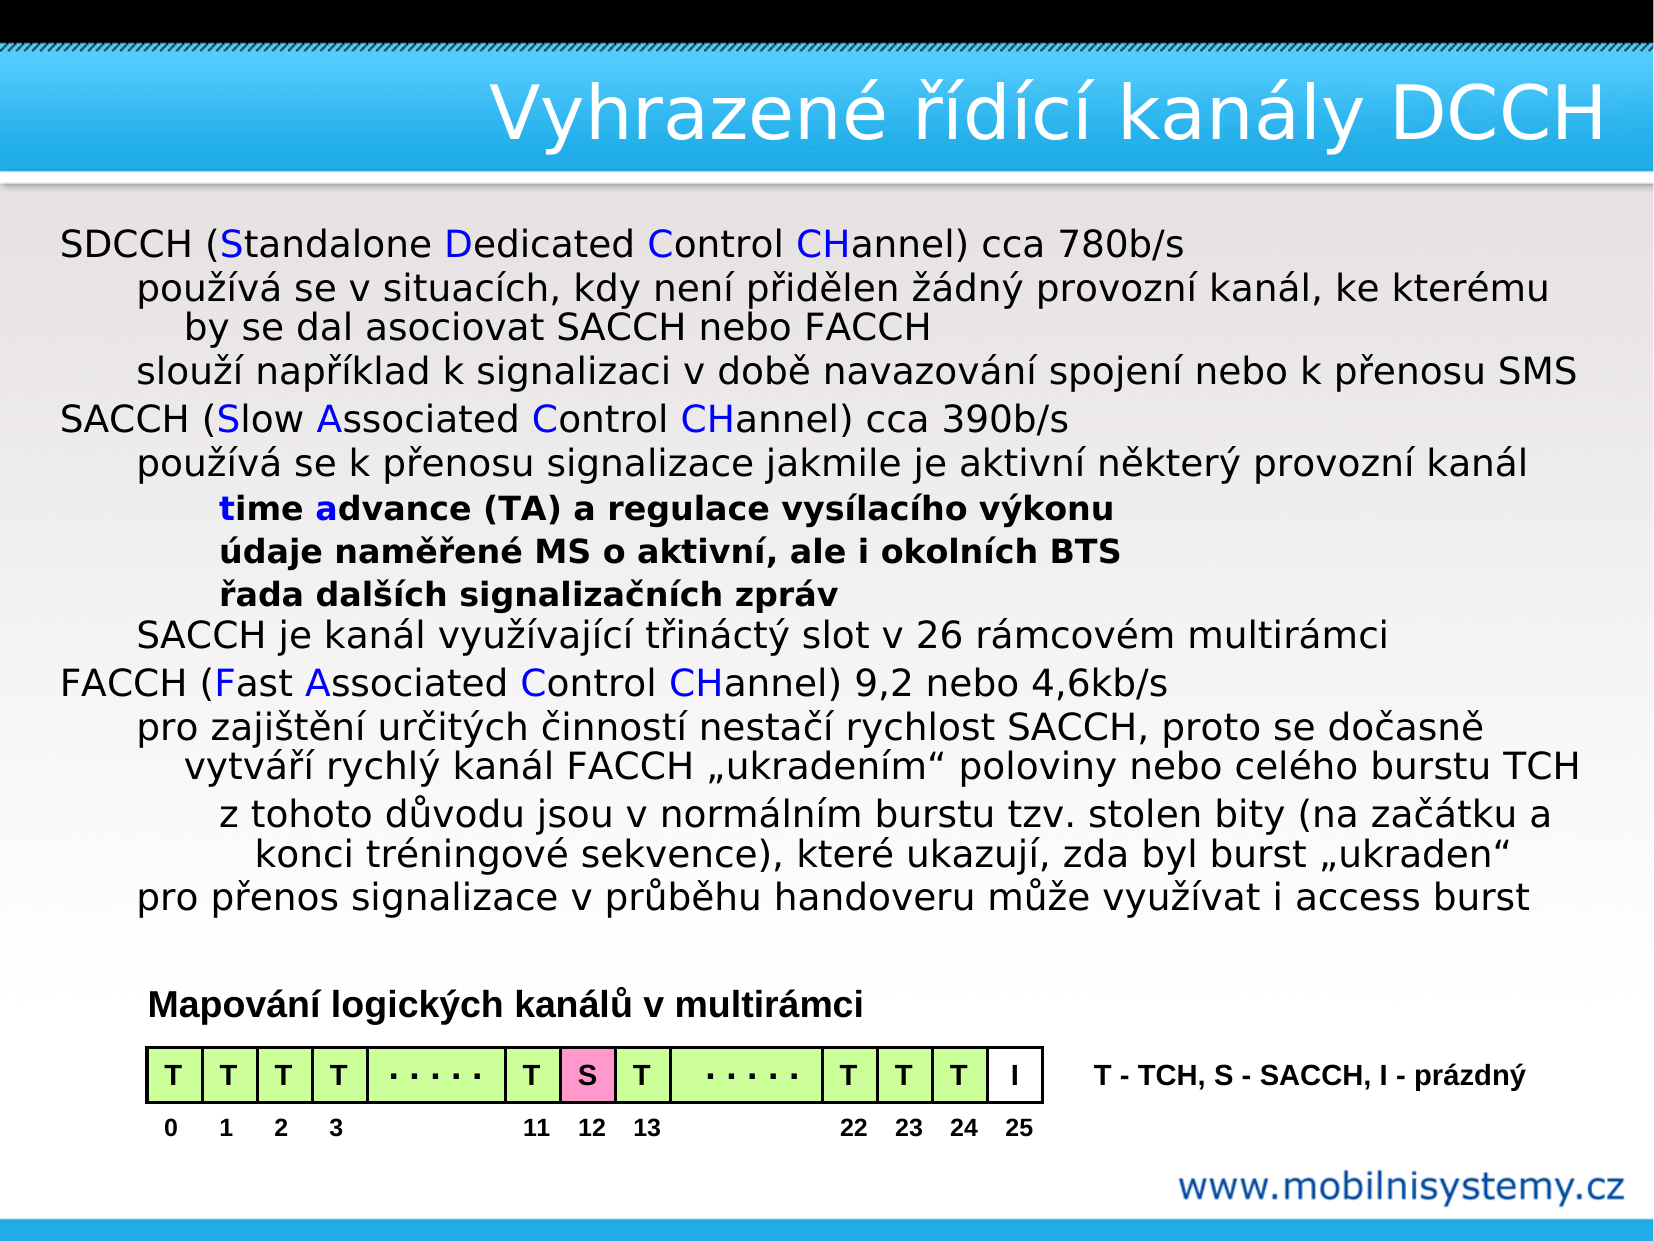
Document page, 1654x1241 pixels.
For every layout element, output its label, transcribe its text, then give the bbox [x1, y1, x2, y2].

text_box 1 [204, 1105, 249, 1149]
text_box [562, 1047, 614, 1103]
text_box [147, 1047, 201, 1103]
text_box T [507, 1051, 556, 1100]
text_box T [617, 1051, 666, 1100]
text_box S [562, 1051, 613, 1100]
text_box 2 [259, 1105, 304, 1149]
text_box 25 [990, 1105, 1049, 1149]
text_box . . . . . [690, 1038, 816, 1096]
text_box T [149, 1051, 198, 1100]
text_box 24 [935, 1105, 990, 1149]
text_box T [259, 1051, 308, 1100]
text_box 13 [618, 1105, 677, 1149]
text_box [824, 1047, 876, 1103]
text_box T [934, 1051, 983, 1100]
text_box [934, 1047, 986, 1103]
text_box T [314, 1051, 363, 1100]
text_box T [879, 1051, 928, 1100]
text_box 22 [824, 1105, 879, 1149]
text_box T [204, 1051, 253, 1100]
text_box [259, 1047, 311, 1103]
text_box I [987, 1051, 1043, 1100]
text_box 23 [879, 1105, 935, 1149]
text_box [989, 1047, 1043, 1051]
text_box [204, 1047, 256, 1103]
text_box T [824, 1051, 873, 1100]
list SDCCH (Standalone Dedicated Control CHannel) cca 780b/s používá se v situacích, kdy není přidělen žádný provozní kanál, ke kterému by se dal asociovat SACCH nebo FACCH slouží například k signalizaci v době navazování spojení nebo k přenosu SMS SACCH (Slow Associated Control CHannel) cca 390b/s používá se k přenosu signalizace jakmile je aktivní některý provozní kanál time advance (TA) a regulace vysílacího výkonu údaje naměřené MS o aktivní, ale i okolních BTS řada dalších signalizačních zpráv SACCH je kanál využívající třináctý slot v 26 rámcovém multirámci FACCH (Fast Associated Control CHannel) 9,2 nebo 4,6kb/s pro zajištění určitých činností nestačí rychlost SACCH, proto se dočasně vytváří rychlý kanál FACCH „ukradením“ poloviny nebo celého burstu TCH z tohoto důvodu jsou v normálním burstu tzv. stolen bity (na začátku a konci tréningové sekvence), které ukazují, zda byl burst „ukraden“ pro přenos signalizace v průběhu handoveru může využívat i access burst [32, 218, 1595, 1108]
text_box 3 [314, 1105, 359, 1149]
title Vyhrazené řídící kanály DCCH [29, 41, 1624, 185]
text_box [507, 1047, 559, 1103]
text_box [617, 1047, 669, 1103]
text_box [879, 1047, 931, 1103]
text_box [672, 1047, 821, 1103]
text_box 11 [507, 1105, 562, 1149]
text_box [369, 1047, 504, 1103]
text_box 0 [148, 1105, 194, 1149]
text_box T - TCH, S - SACCH, I - prázdný [1078, 1051, 1542, 1100]
picture [0, 0, 1654, 1241]
text_box . . . . . [373, 1038, 499, 1096]
text_box Mapování logických kanálů v multirámci [132, 976, 880, 1034]
text_box [314, 1047, 366, 1103]
text_box 12 [562, 1105, 618, 1149]
